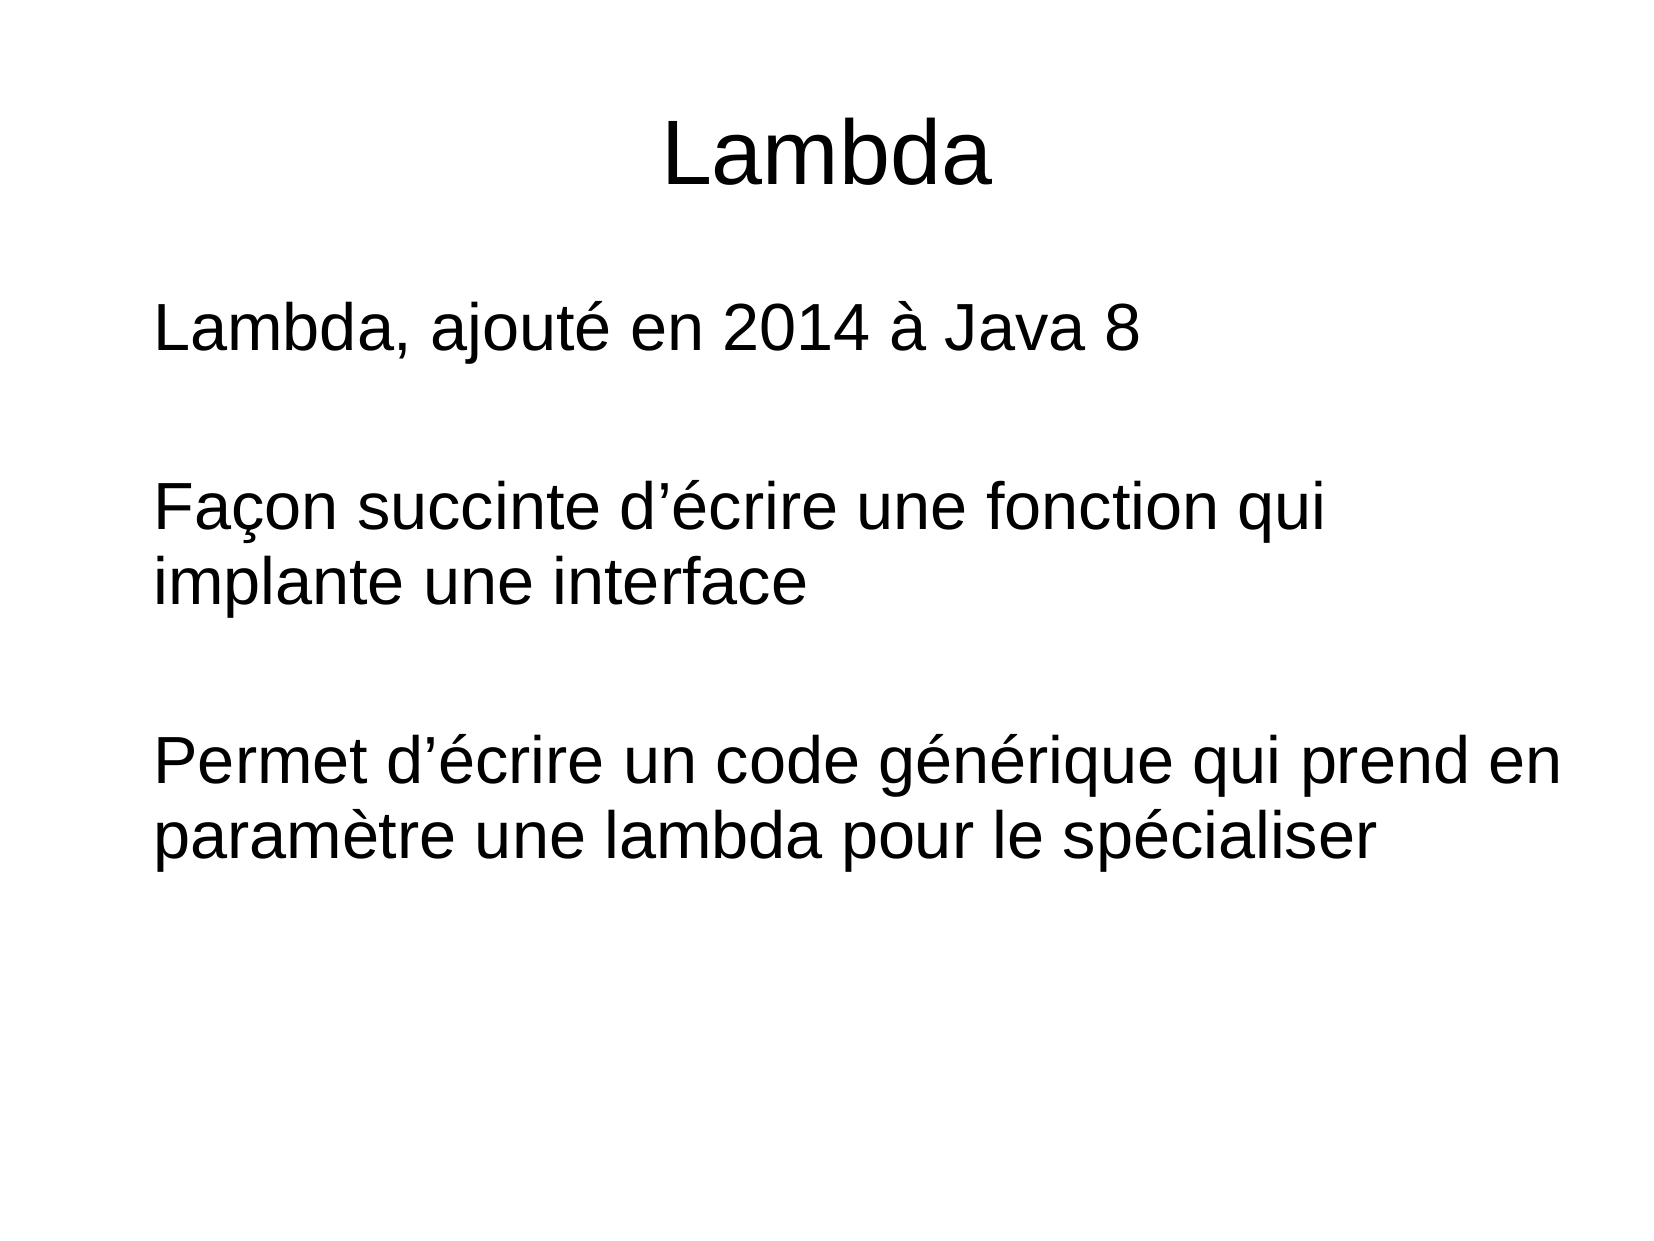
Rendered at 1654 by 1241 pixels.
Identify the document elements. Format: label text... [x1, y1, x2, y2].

title Lambda [82, 49, 1571, 257]
list Lambda, ajouté en 2014 à Java 8 Façon succinte d’écrire une fonction qui implante une interface Permet d’écrire un code générique qui prend en paramètre une lambda pour le spécialiser [82, 290, 1571, 1010]
